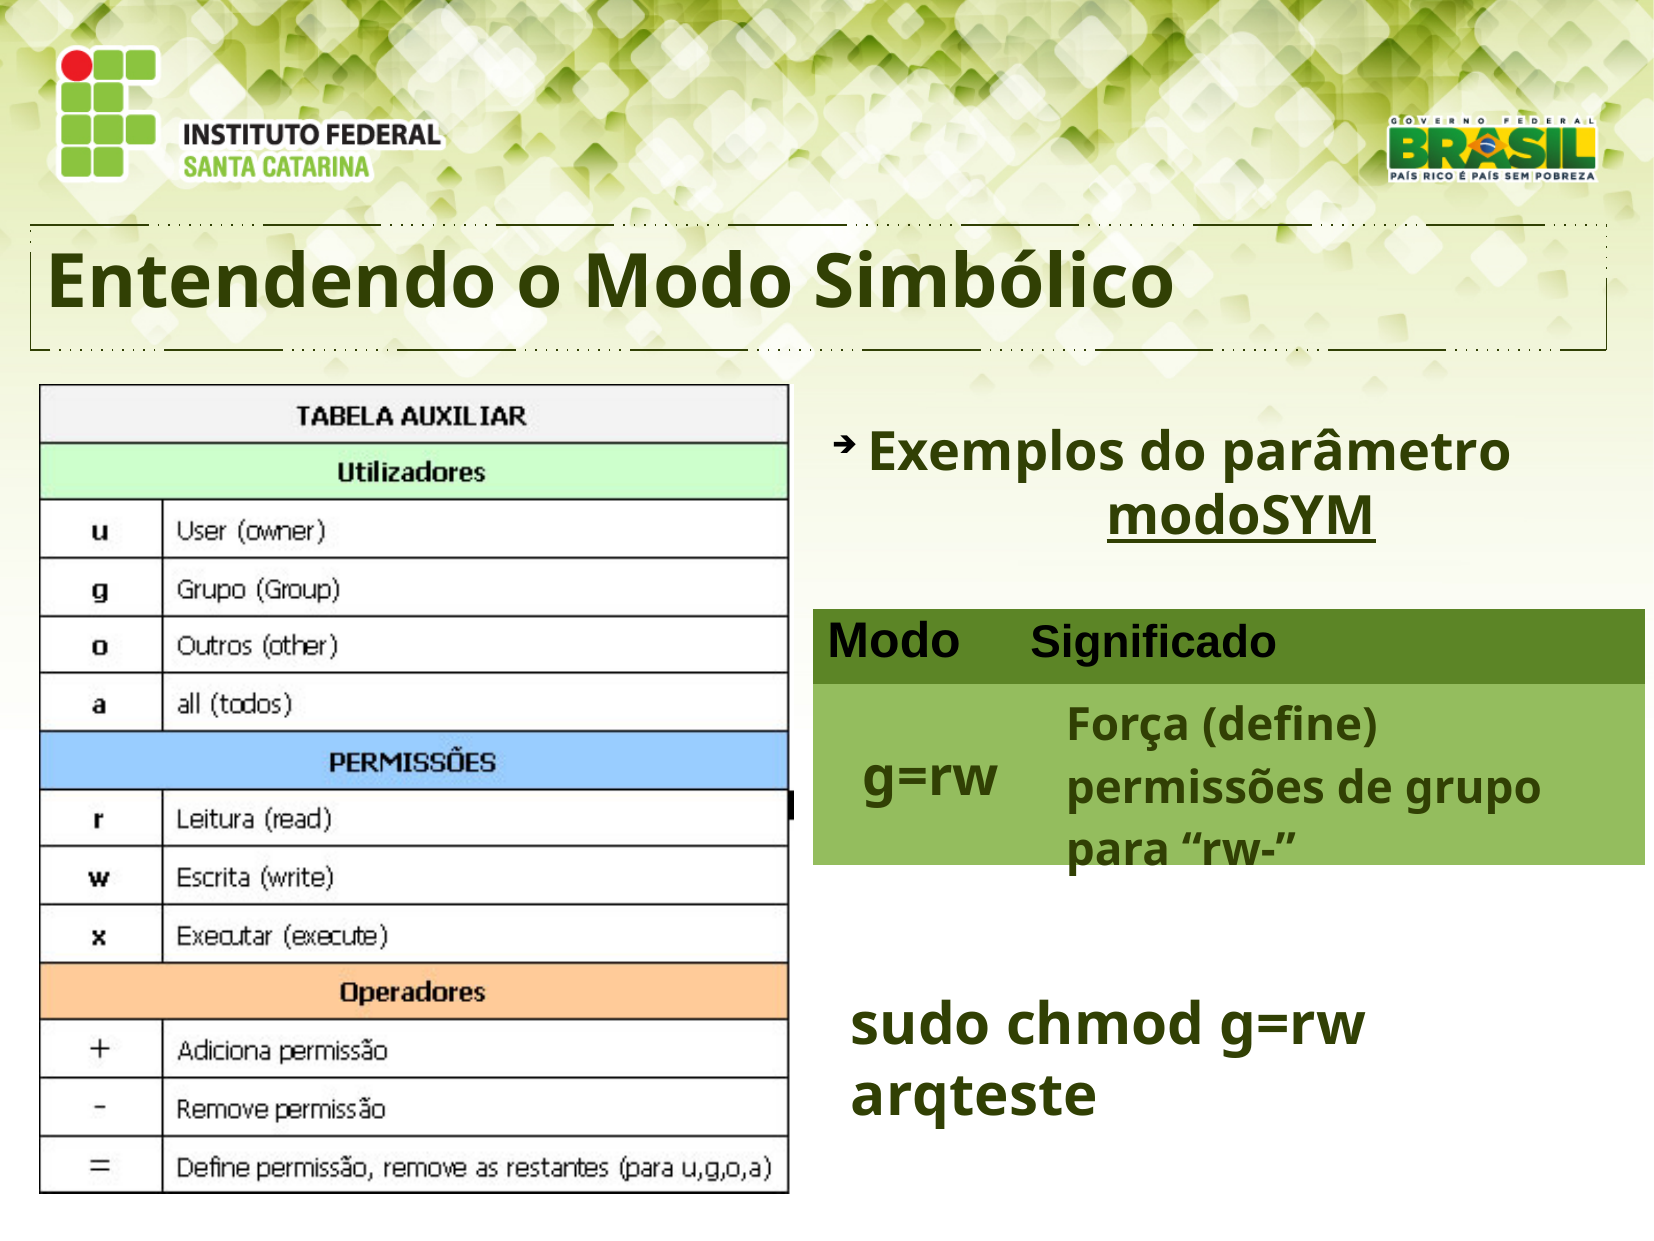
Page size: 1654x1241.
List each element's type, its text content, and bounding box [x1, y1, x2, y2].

picture [0, 0, 1654, 1241]
table_header Modo [813, 609, 1016, 684]
text_box Exemplos do parâmetro modoSYM [817, 408, 1631, 609]
table_cell Força (define) permissões de grupo para “rw-” [1016, 684, 1645, 865]
text_box Entendendo o Modo Simbólico [30, 225, 1607, 351]
table_header Significado [1016, 609, 1645, 684]
text_box sudo chmod g=rw arqteste [800, 979, 1635, 1135]
table_cell g=rw [813, 684, 1016, 865]
